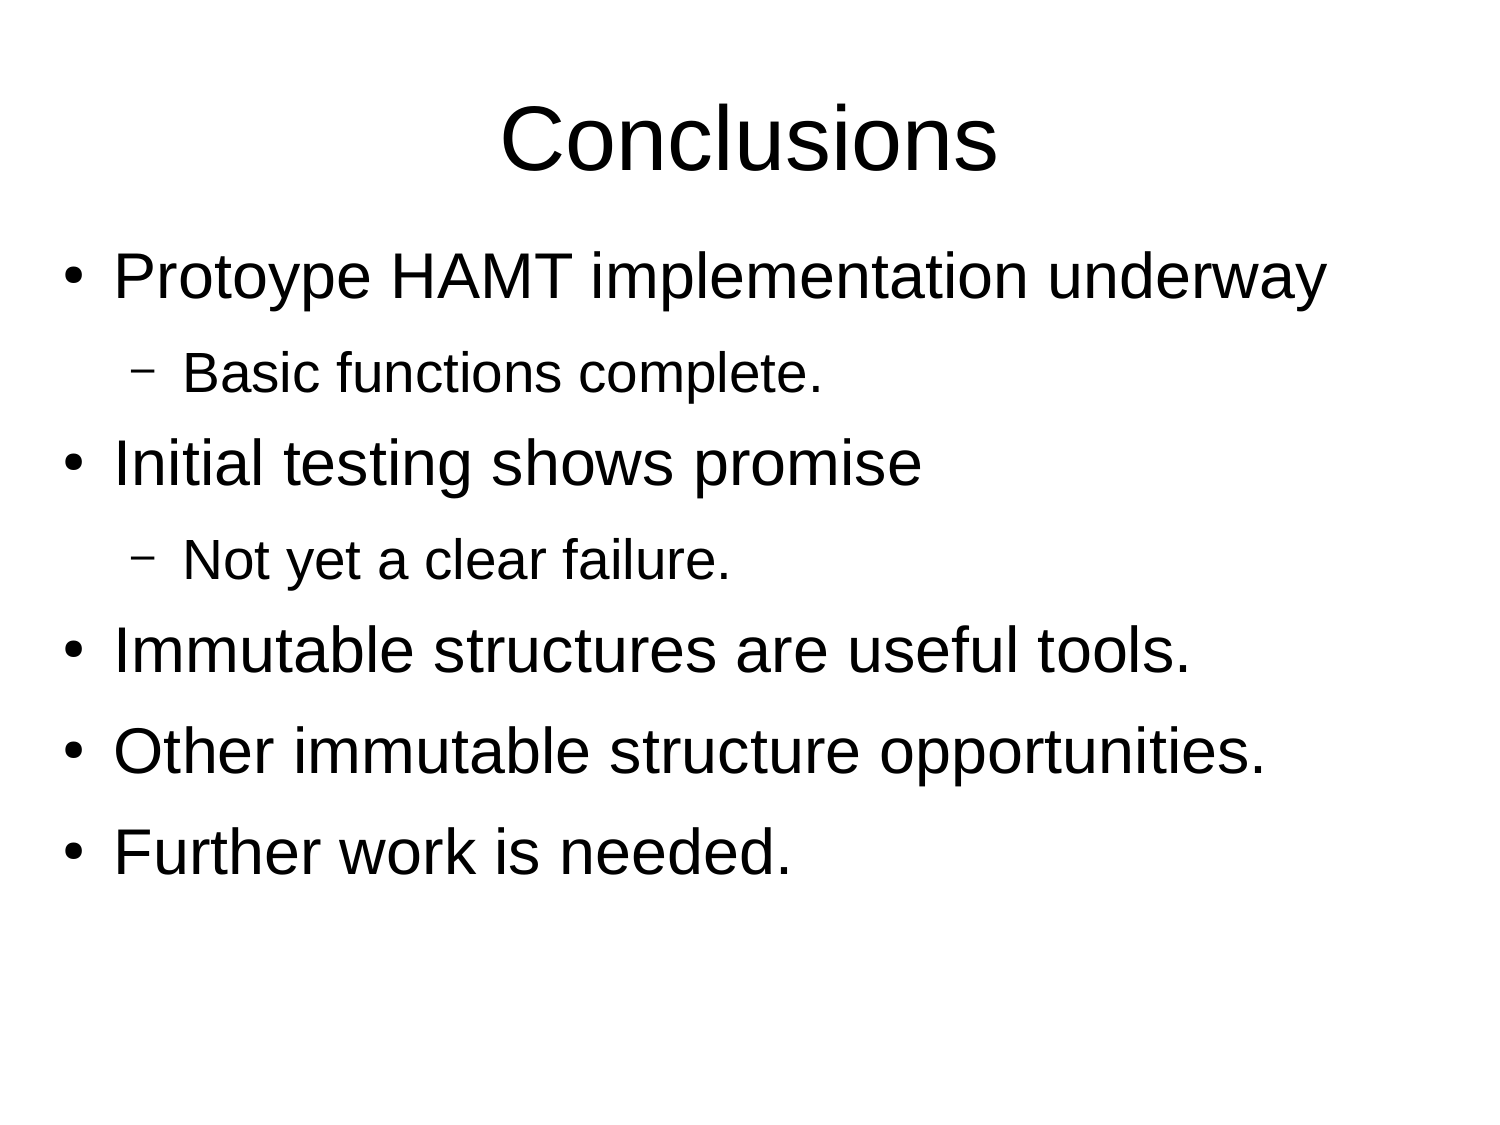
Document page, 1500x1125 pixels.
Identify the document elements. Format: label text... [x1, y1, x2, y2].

title Conclusions [75, 44, 1425, 233]
list Protoype HAMT implementation underway Basic functions complete. Initial testing shows promise Not yet a clear failure. Immutable structures are useful tools. Other immutable structure opportunities. Further work is needed. [45, 239, 1396, 893]
